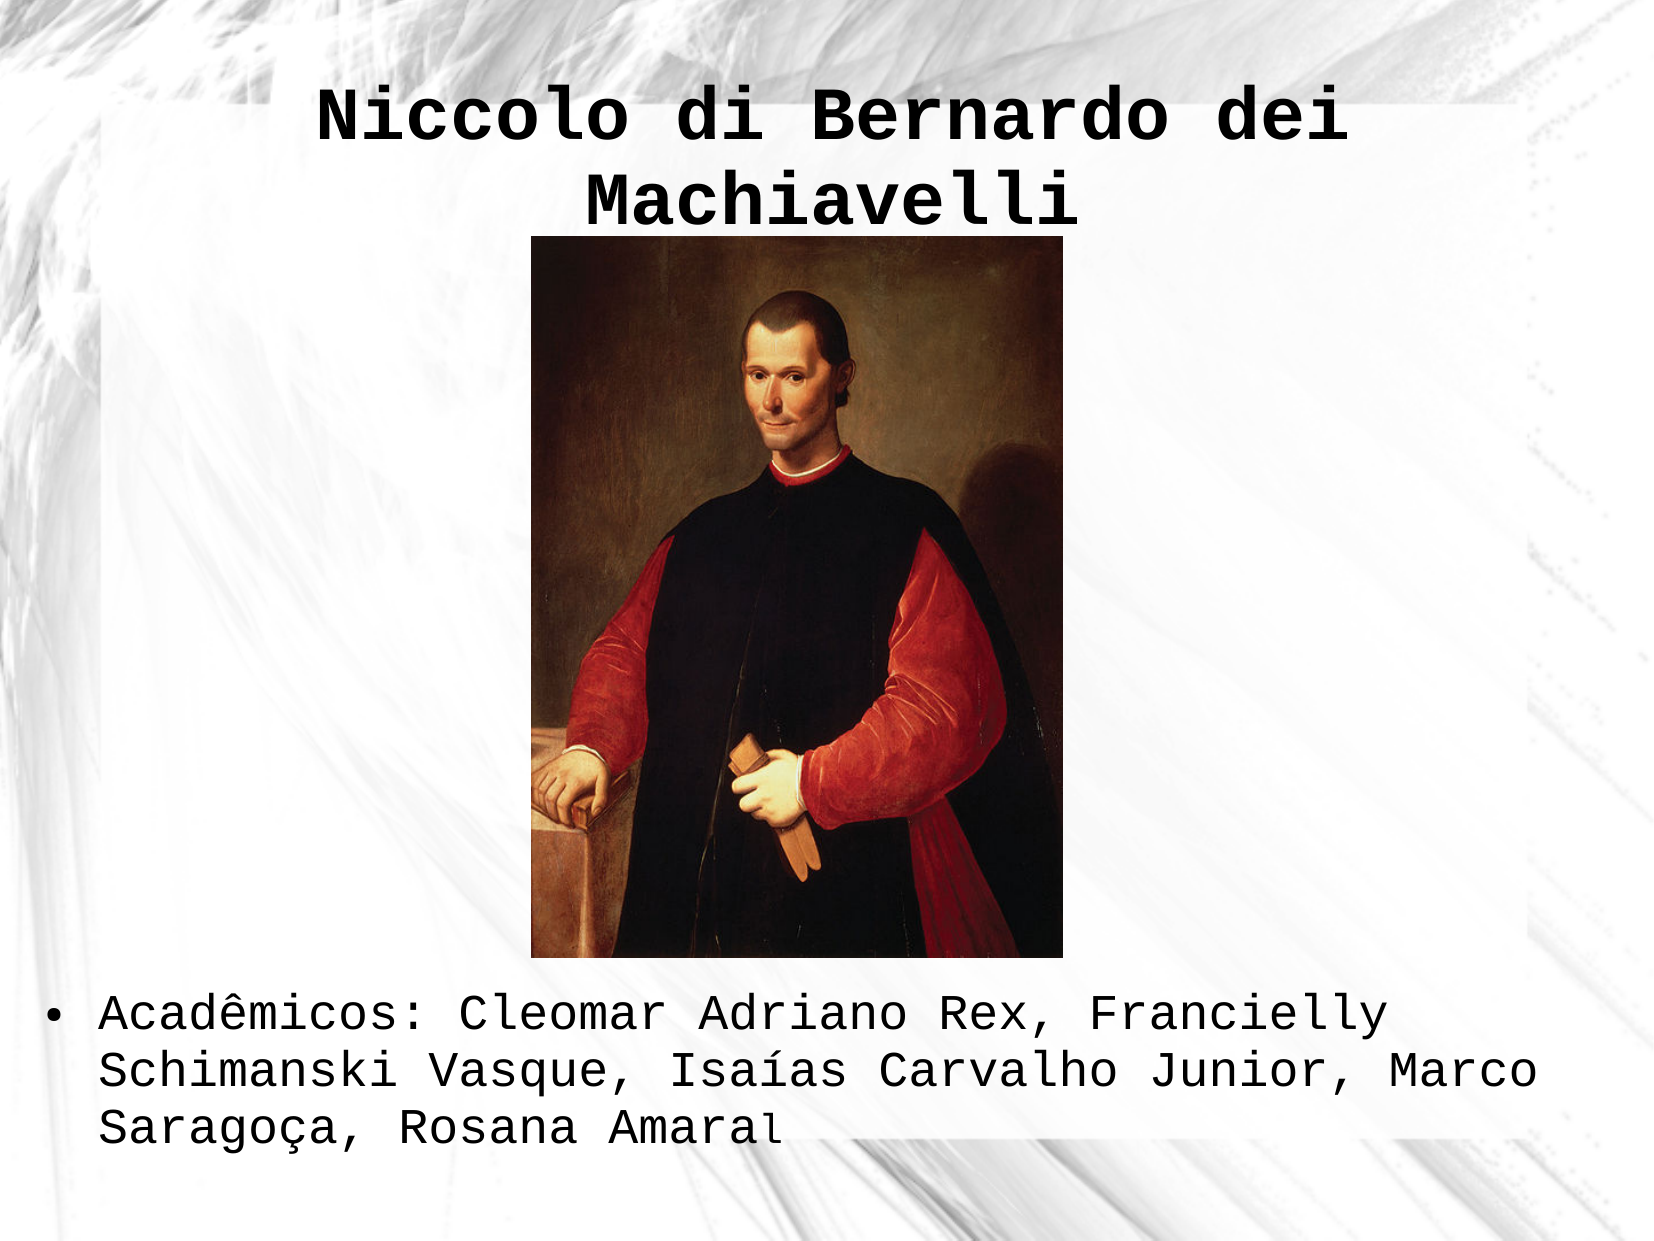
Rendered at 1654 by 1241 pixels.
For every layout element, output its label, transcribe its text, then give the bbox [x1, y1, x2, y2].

text_box Acadêmicos: Cleomar Adriano Rex, Francielly Schimanski Vasque, Isaías Carvalho Junior, Marco Saragoça, Rosana Amaral [27, 987, 1625, 1211]
picture [0, 0, 1654, 1241]
title Niccolo di Bernardo dei Machiavelli [88, 58, 1577, 266]
